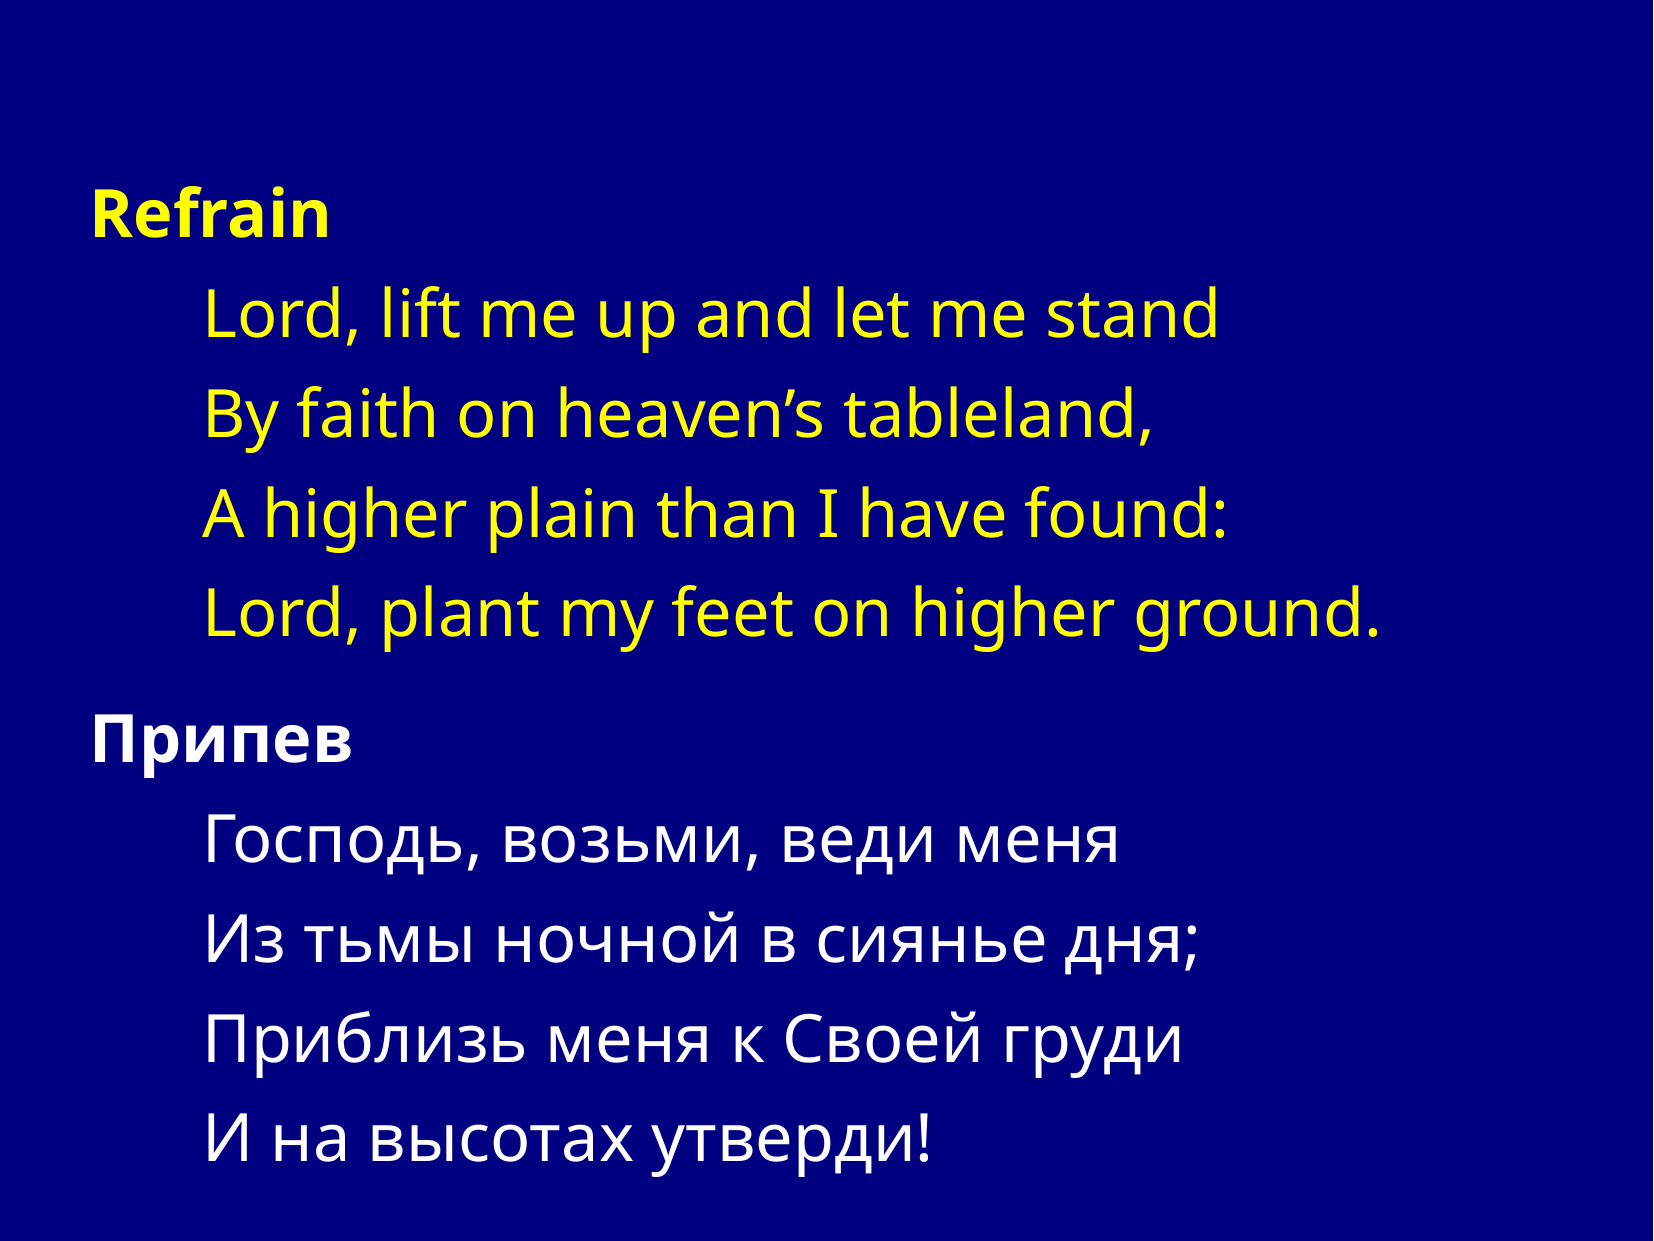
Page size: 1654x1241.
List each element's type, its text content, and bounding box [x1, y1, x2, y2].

text_box Refrain Lord, lift me up and let me stand By faith on heaven’s tableland, A higher plain than I have found: Lord, plant my feet on higher ground. [75, 150, 1576, 638]
text_box Припев Господь, возьми, веди меня Из тьмы ночной в сиянье дня; Приблизь меня к Своей груди И на высотах утверди! [75, 675, 1576, 1163]
